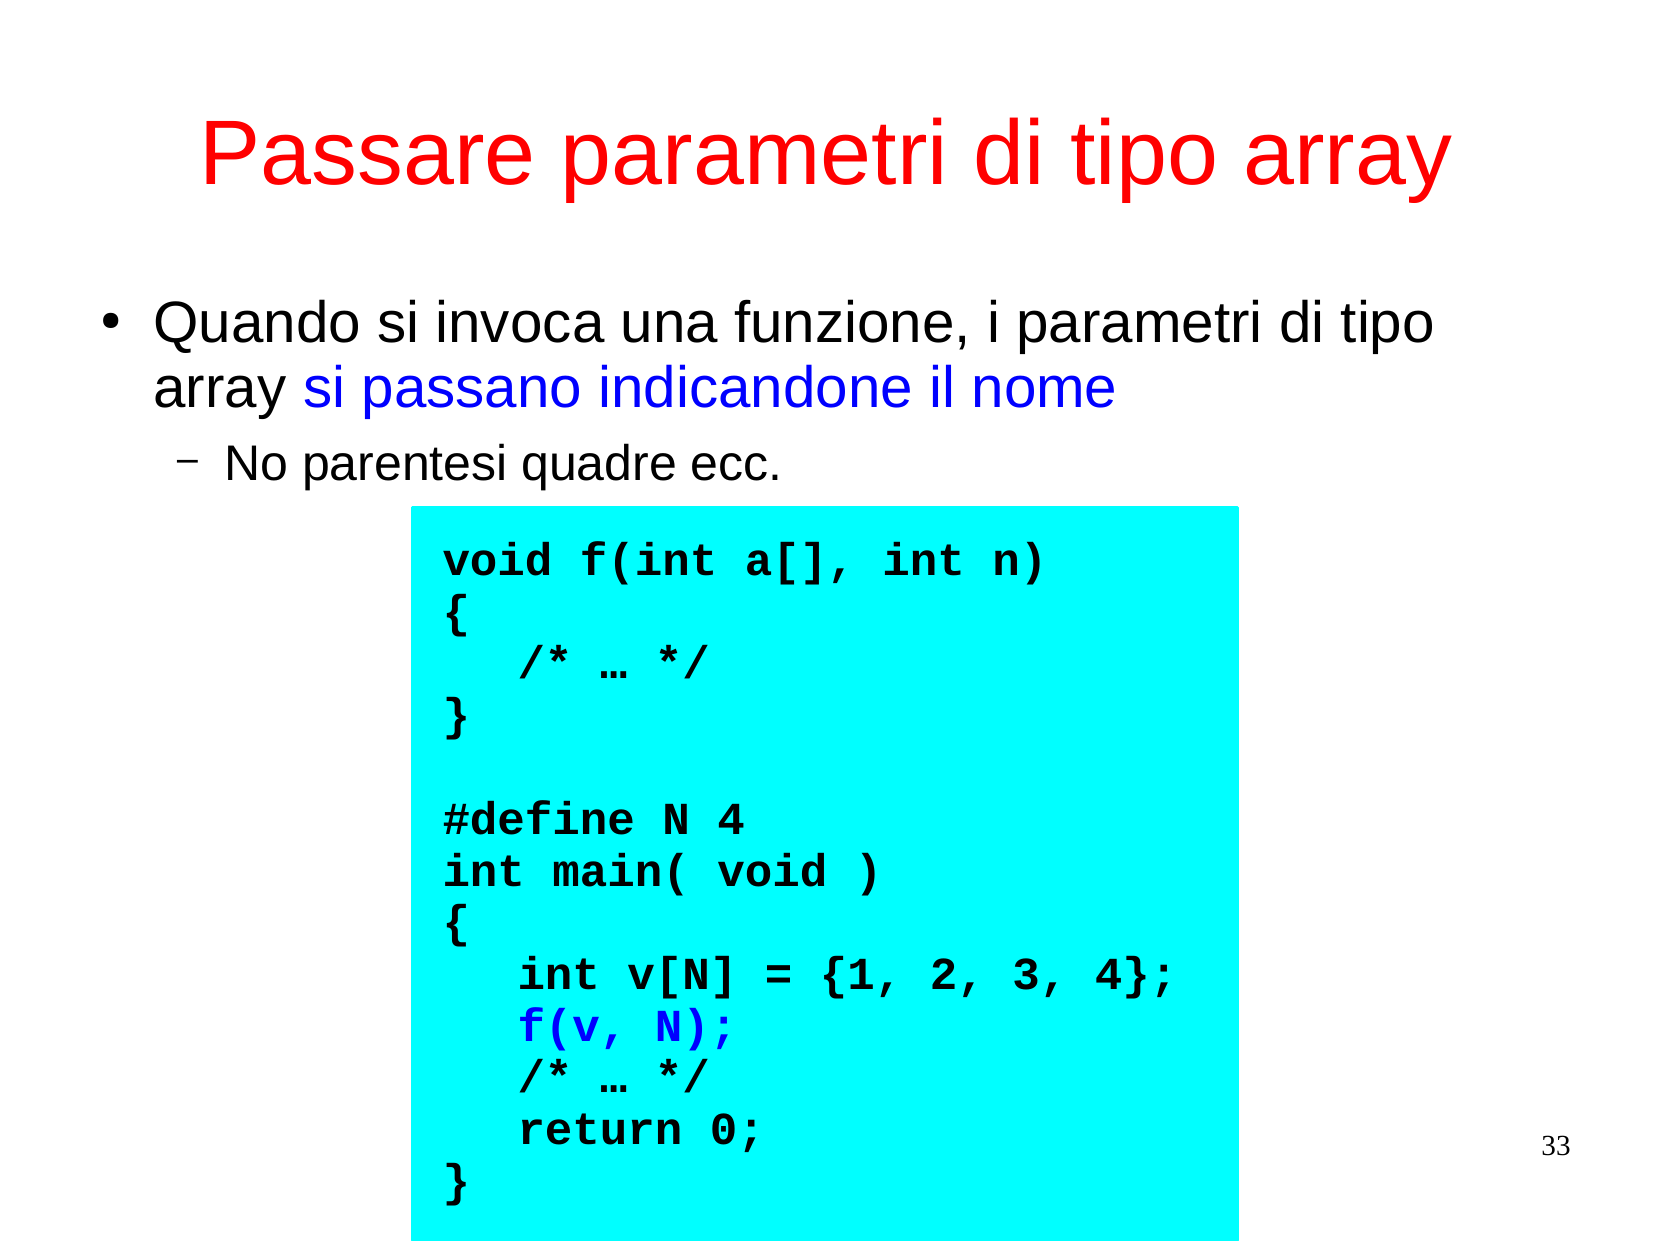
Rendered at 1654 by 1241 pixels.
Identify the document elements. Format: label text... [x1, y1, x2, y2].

text_box void f(int a[], int n) { /* … */ } #define N 4 int main( void ) { int v[N] = {1, 2, 3, 4}; f(v, N); /* … */ return 0; } [412, 507, 1238, 1241]
list Quando si invoca una funzione, i parametri di tipo array si passano indicandone il nome No parentesi quadre ecc. [82, 290, 1571, 1109]
title Passare parametri di tipo array [82, 49, 1571, 257]
